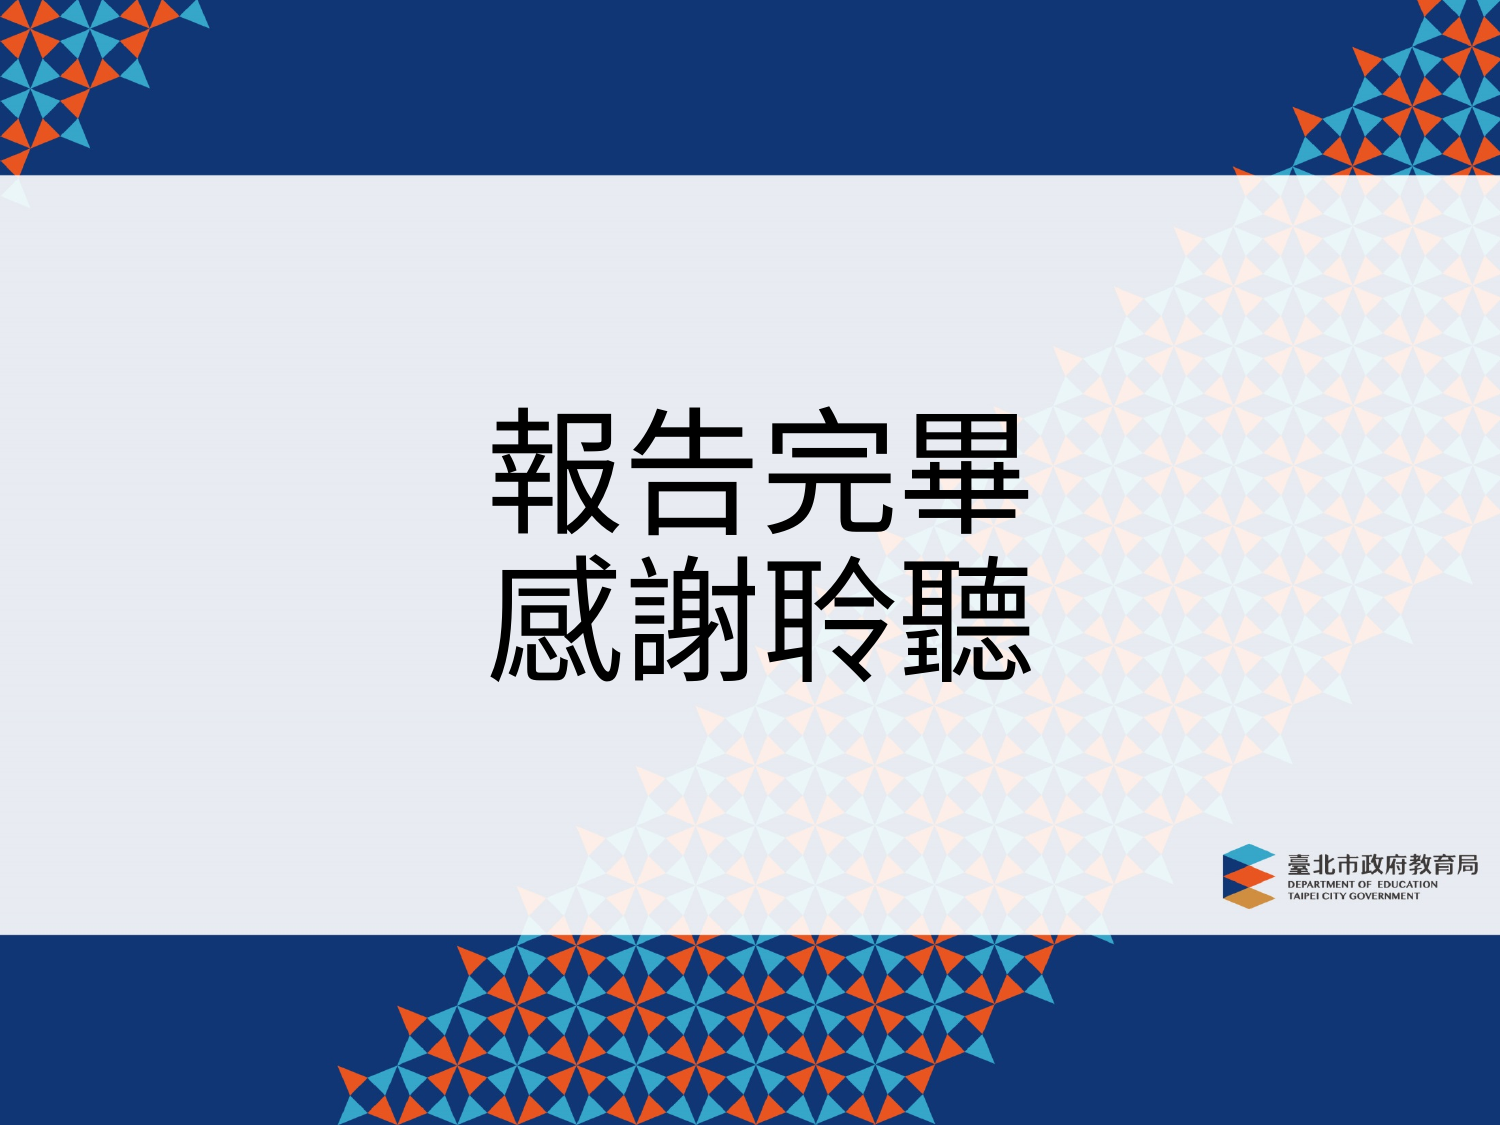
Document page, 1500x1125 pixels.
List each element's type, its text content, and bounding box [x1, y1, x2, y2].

title 報告完畢 感謝聆聽 [123, 397, 1399, 673]
